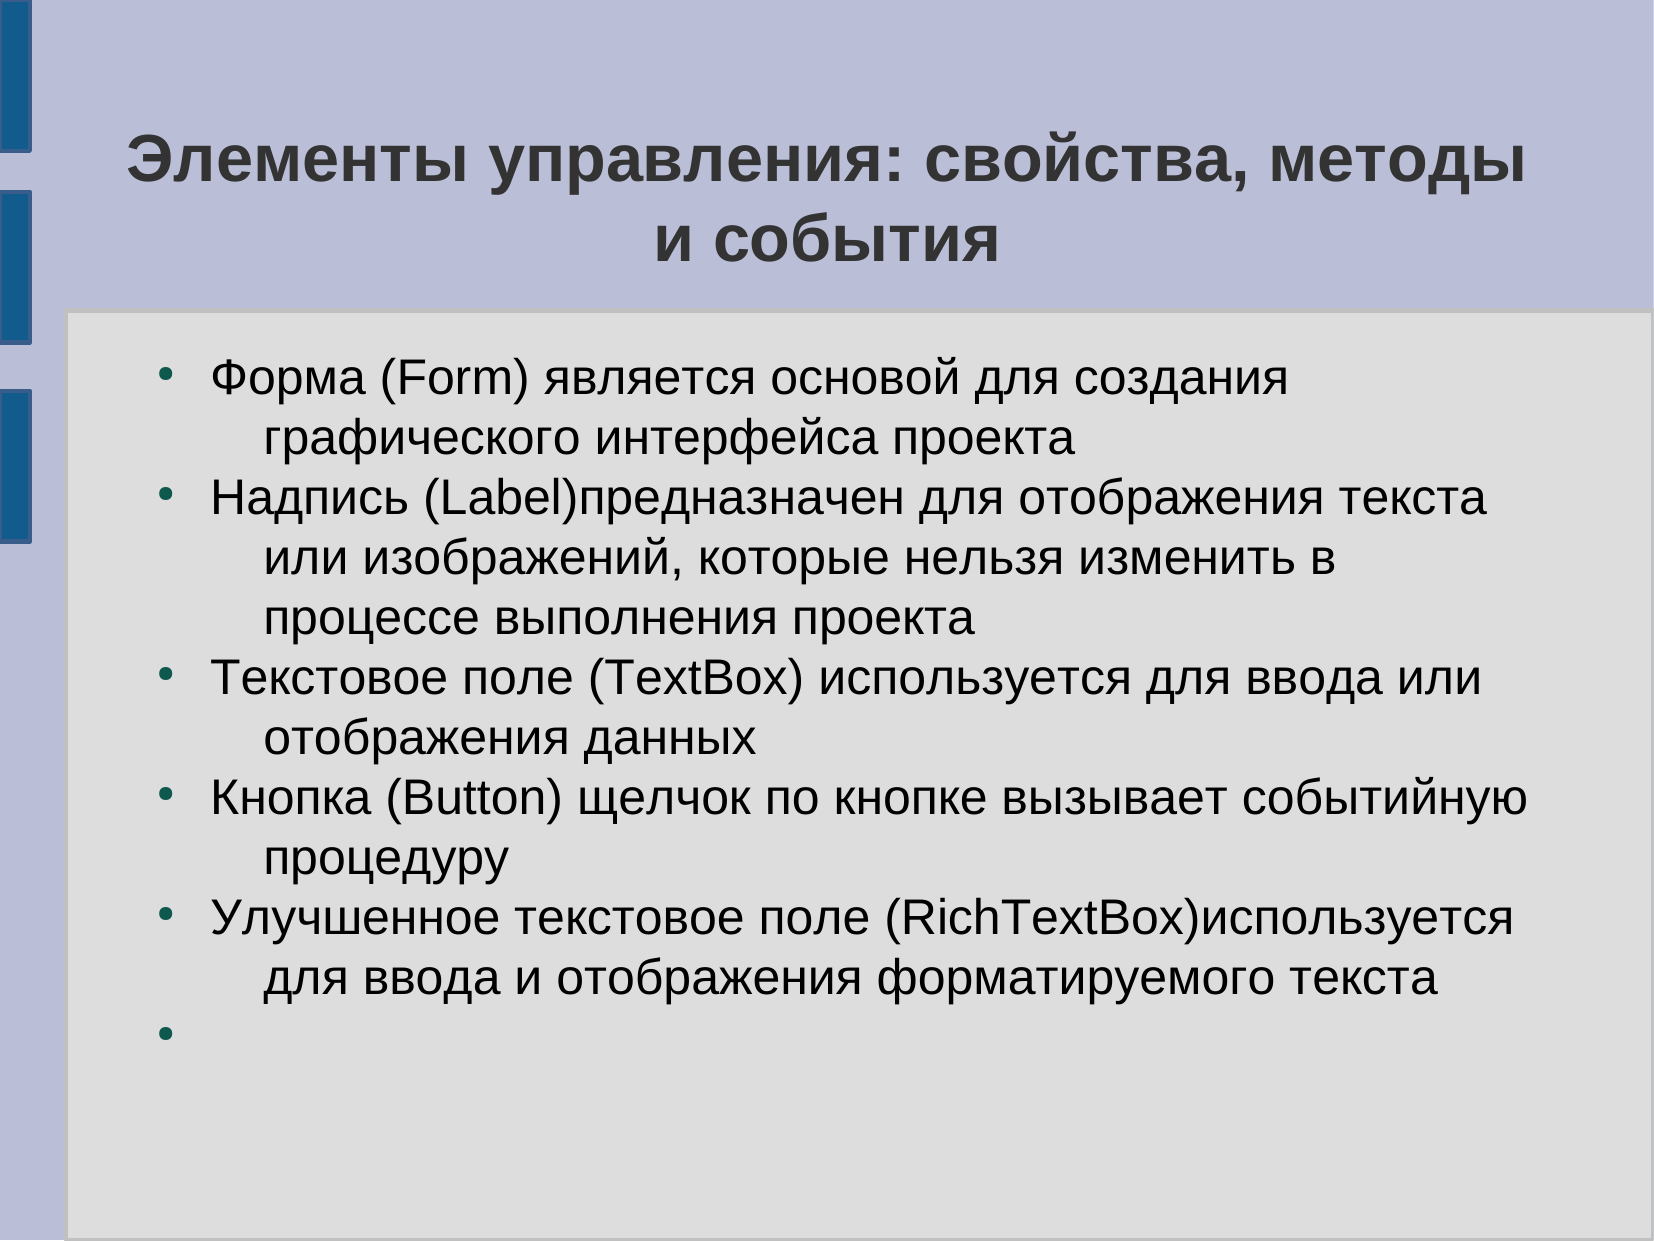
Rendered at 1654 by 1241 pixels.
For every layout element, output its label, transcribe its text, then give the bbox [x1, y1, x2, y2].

title Элементы управления: свойства, методы и события [121, 91, 1534, 299]
list Форма (Form) является основой для создания графического интерфейса проекта Надпись (Label)предназначен для отображения текста или изображений, которые нельзя изменить в процессе выполнения проекта Текстовое поле (TextBox) используется для ввода или отображения данных Кнопка (Button) щелчок по кнопке вызывает событийную процедуру Улучшенное текстовое поле (RichTextBox)используется для ввода и отображения форматируемого текста [121, 344, 1534, 1201]
